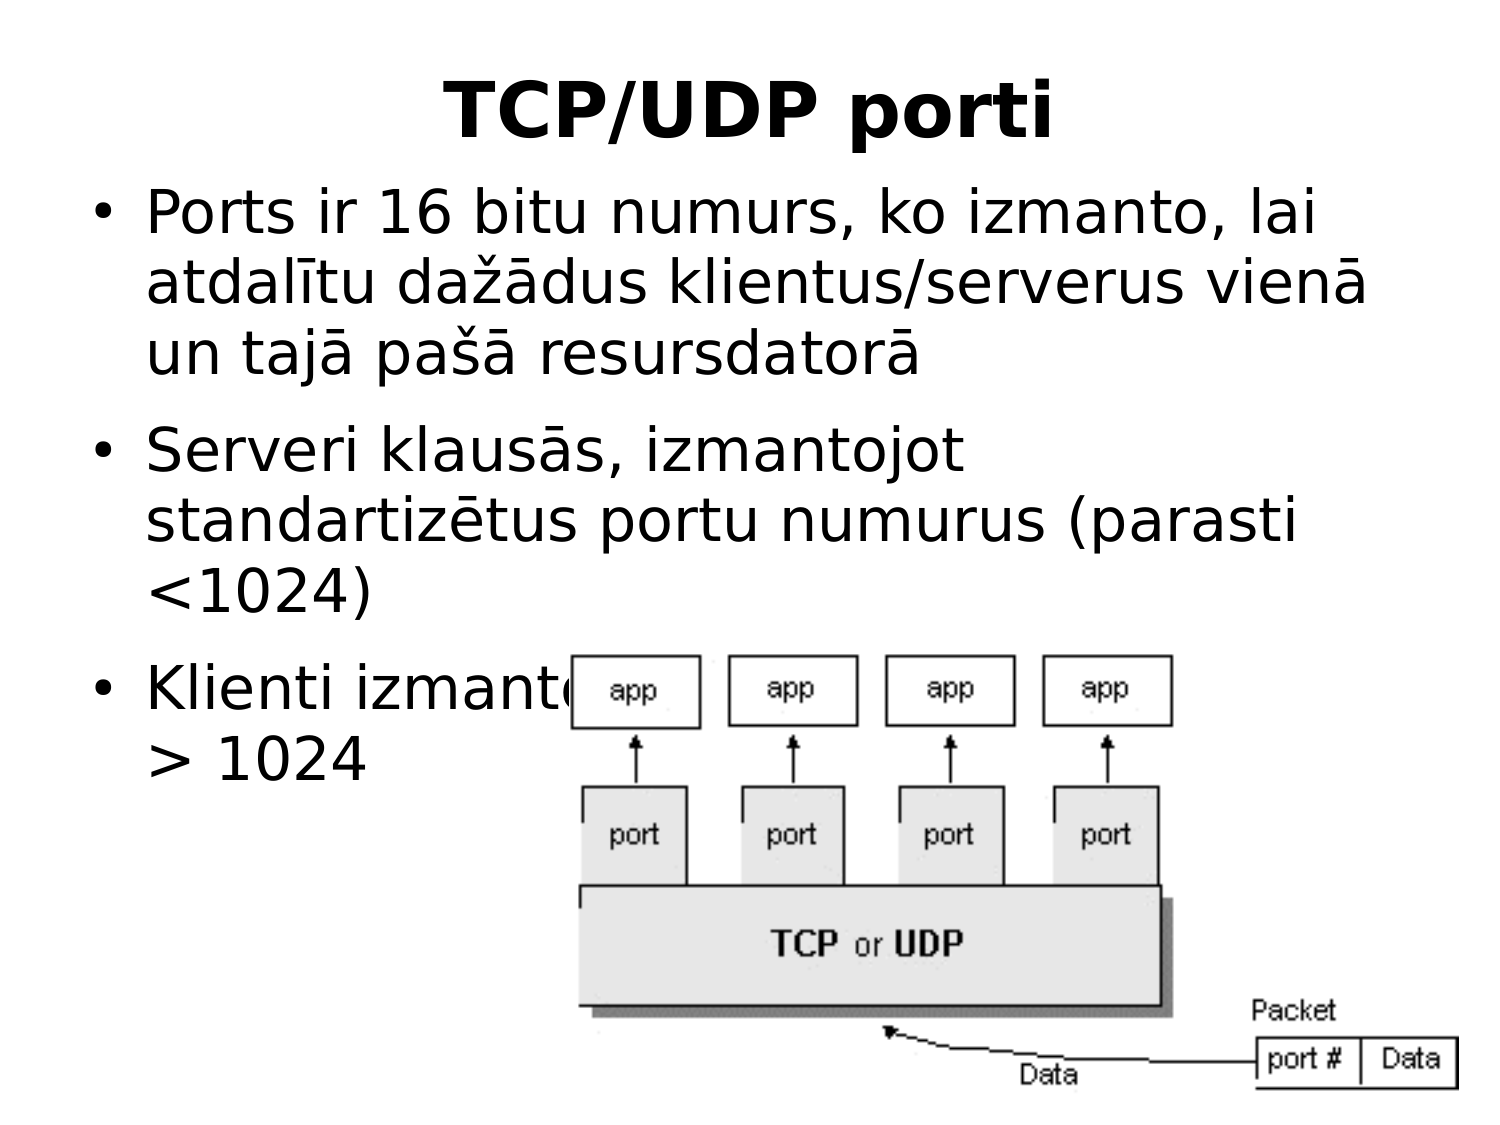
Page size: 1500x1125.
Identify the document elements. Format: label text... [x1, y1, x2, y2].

title TCP/UDP porti [75, 44, 1425, 177]
picture [569, 653, 1459, 1104]
list Ports ir 16 bitu numurs, ko izmanto, lai atdalītu dažādus klientus/serverus vienā un tajā pašā resursdatorā Serveri klausās, izmantojot standartizētus portu numurus (parasti <1024) Klienti izmanto nejaušus portu numurus > 1024 [75, 176, 1395, 1075]
